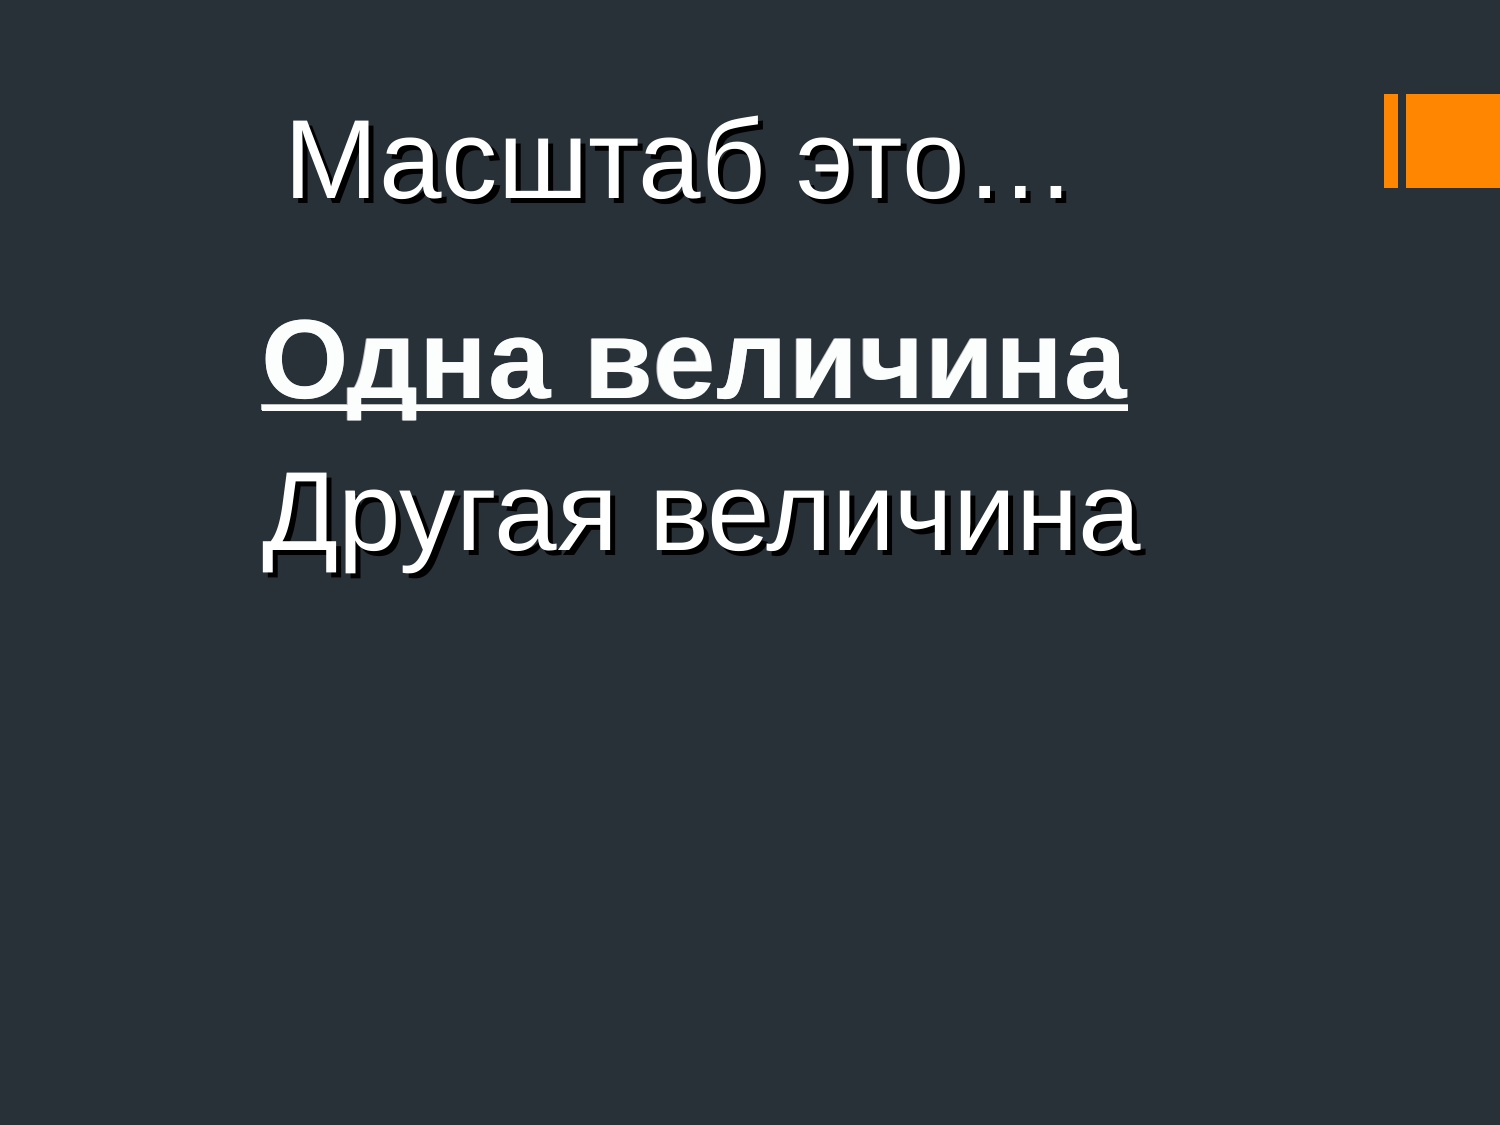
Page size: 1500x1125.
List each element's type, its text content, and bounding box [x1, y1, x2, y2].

text_box Одна величина [247, 279, 1144, 429]
text_box Другая величина [247, 430, 1156, 581]
text_box Масштаб это… [270, 78, 1093, 228]
